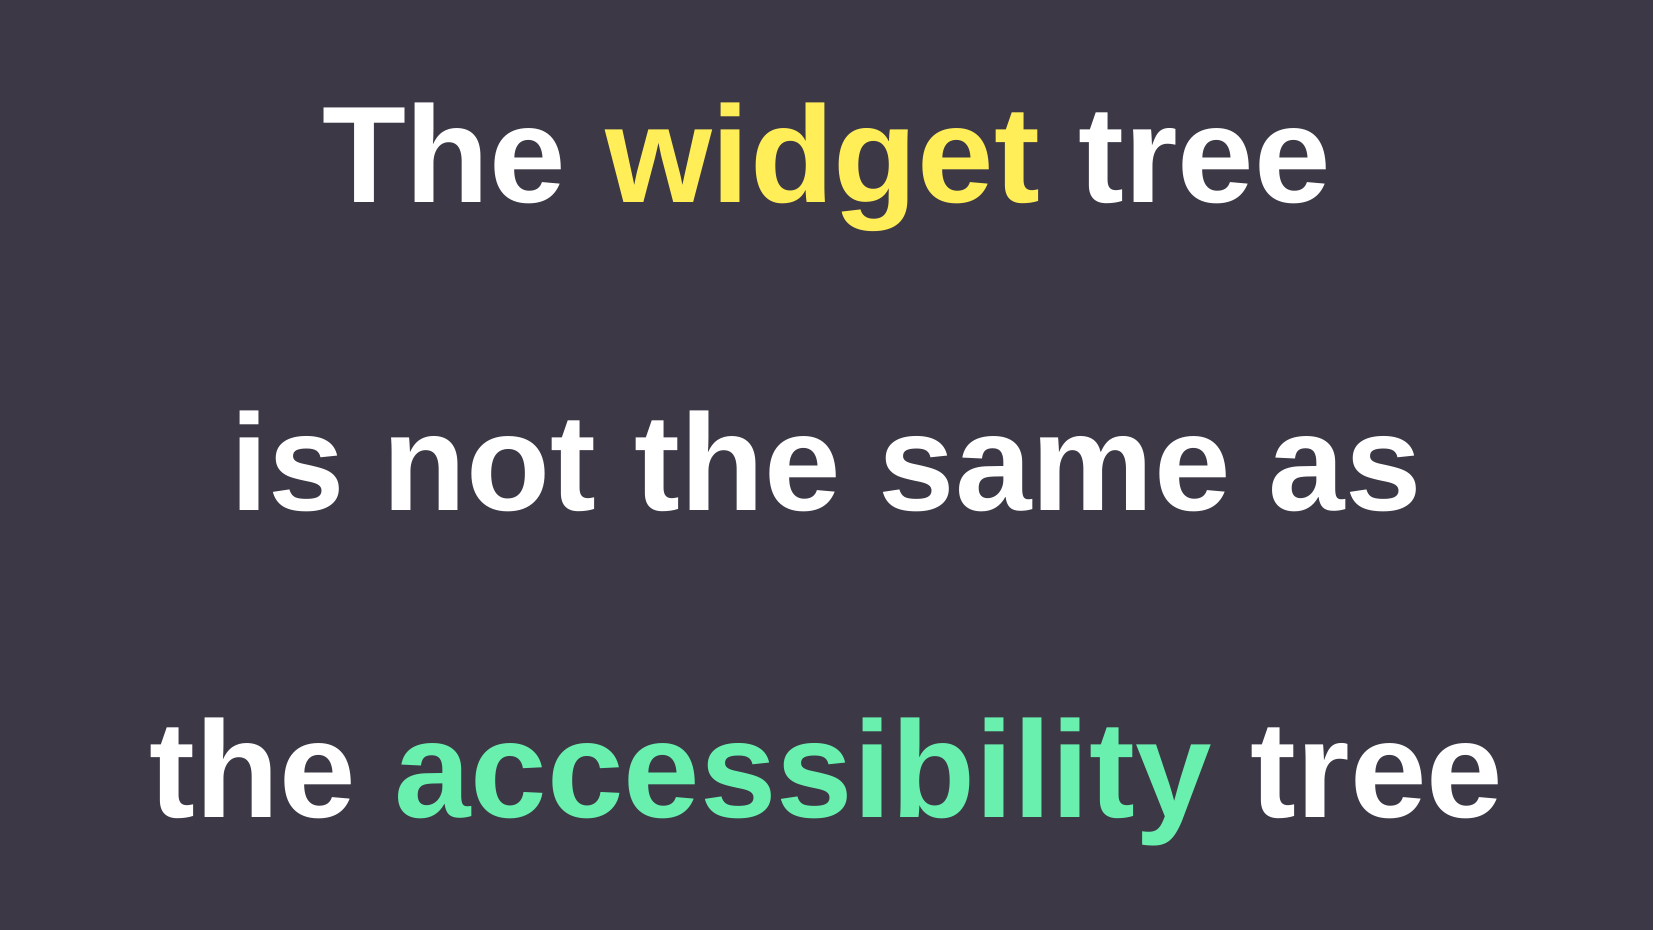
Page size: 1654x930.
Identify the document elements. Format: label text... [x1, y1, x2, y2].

text_box The widget tree is not the same as the accessibility tree [0, 70, 1653, 855]
